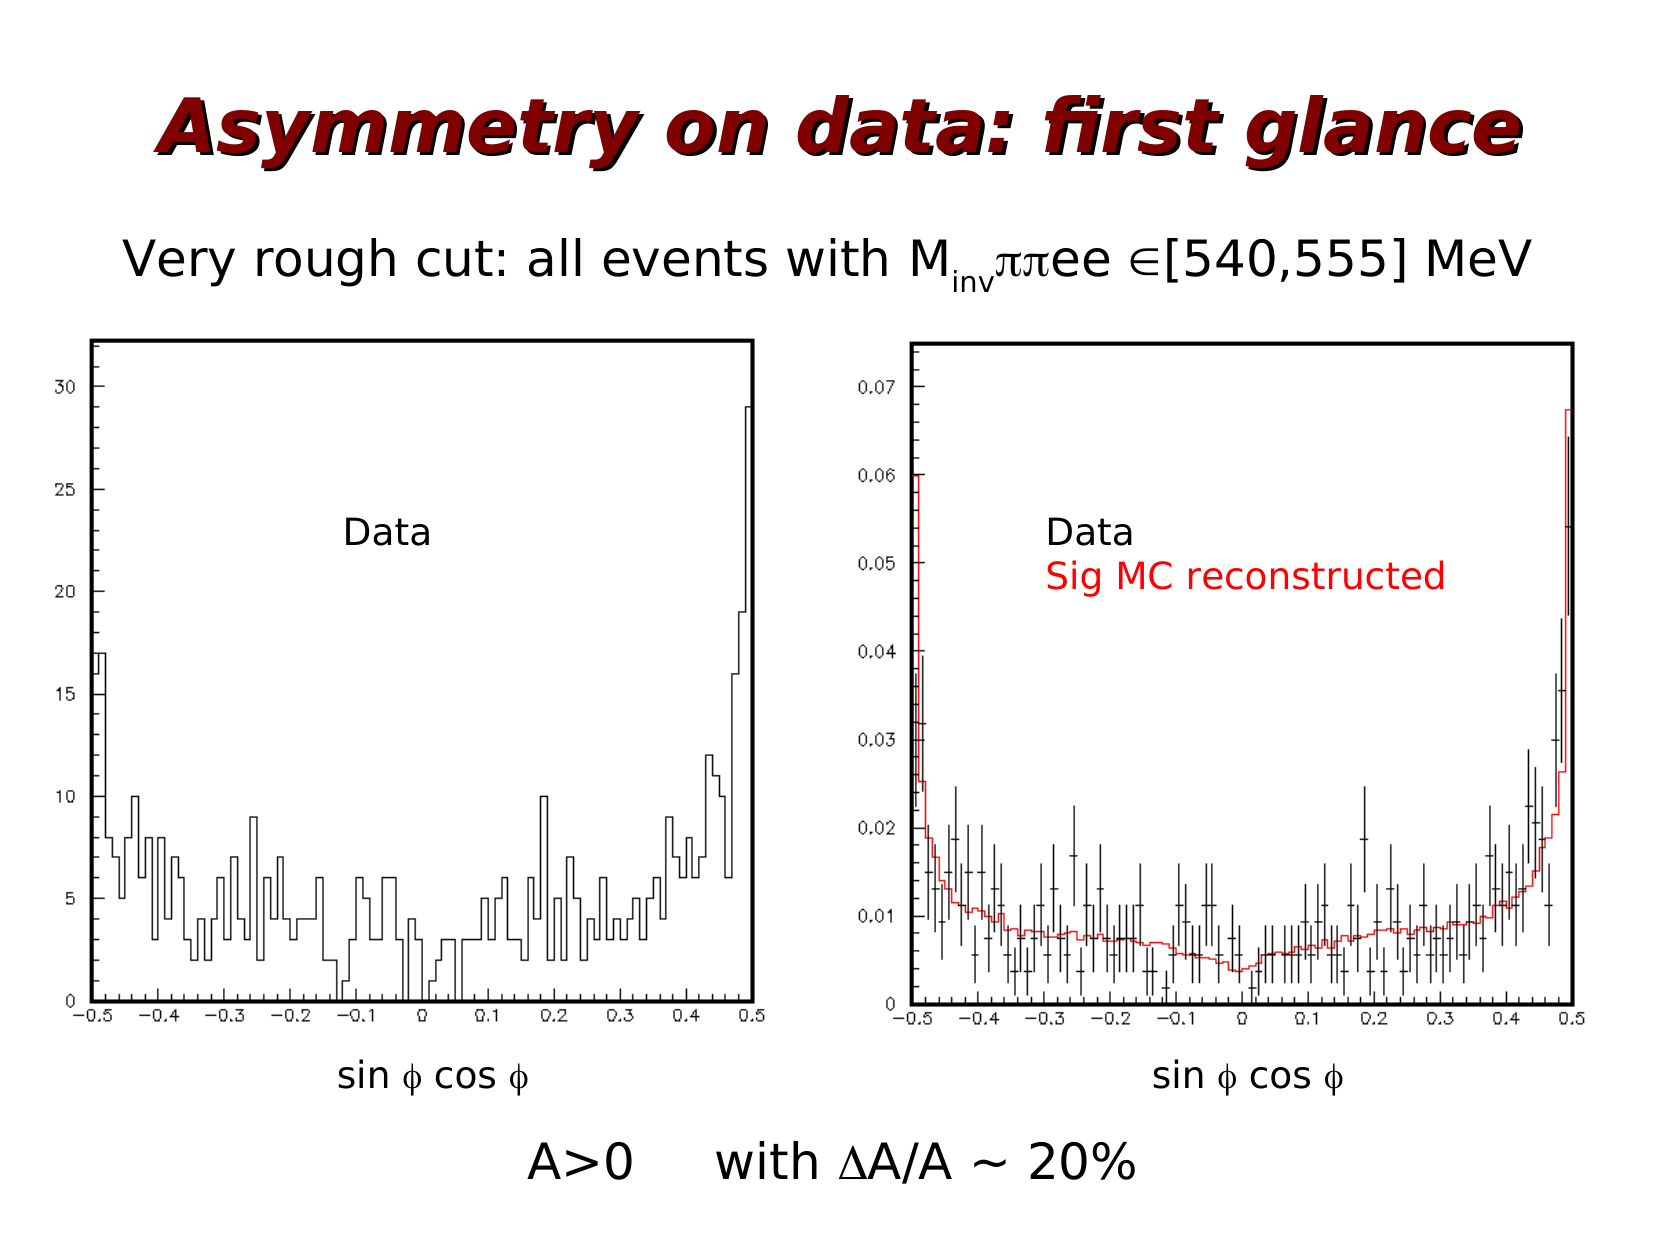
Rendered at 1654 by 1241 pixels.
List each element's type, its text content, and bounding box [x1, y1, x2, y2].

text_box A>0 with DA/A ~ 20% [512, 1125, 1140, 1206]
text_box Data [327, 503, 446, 562]
text_box sin f cos f [1137, 1045, 1356, 1110]
text_box sin f cos f [322, 1045, 541, 1110]
text_box Very rough cut: all events with Minvppee [540,555] MeV [107, 222, 1520, 311]
picture [10, 259, 1654, 1088]
text_box Asymmetry on data: first glance [143, 75, 1513, 178]
text_box Data Sig MC reconstructed [1030, 503, 1454, 606]
